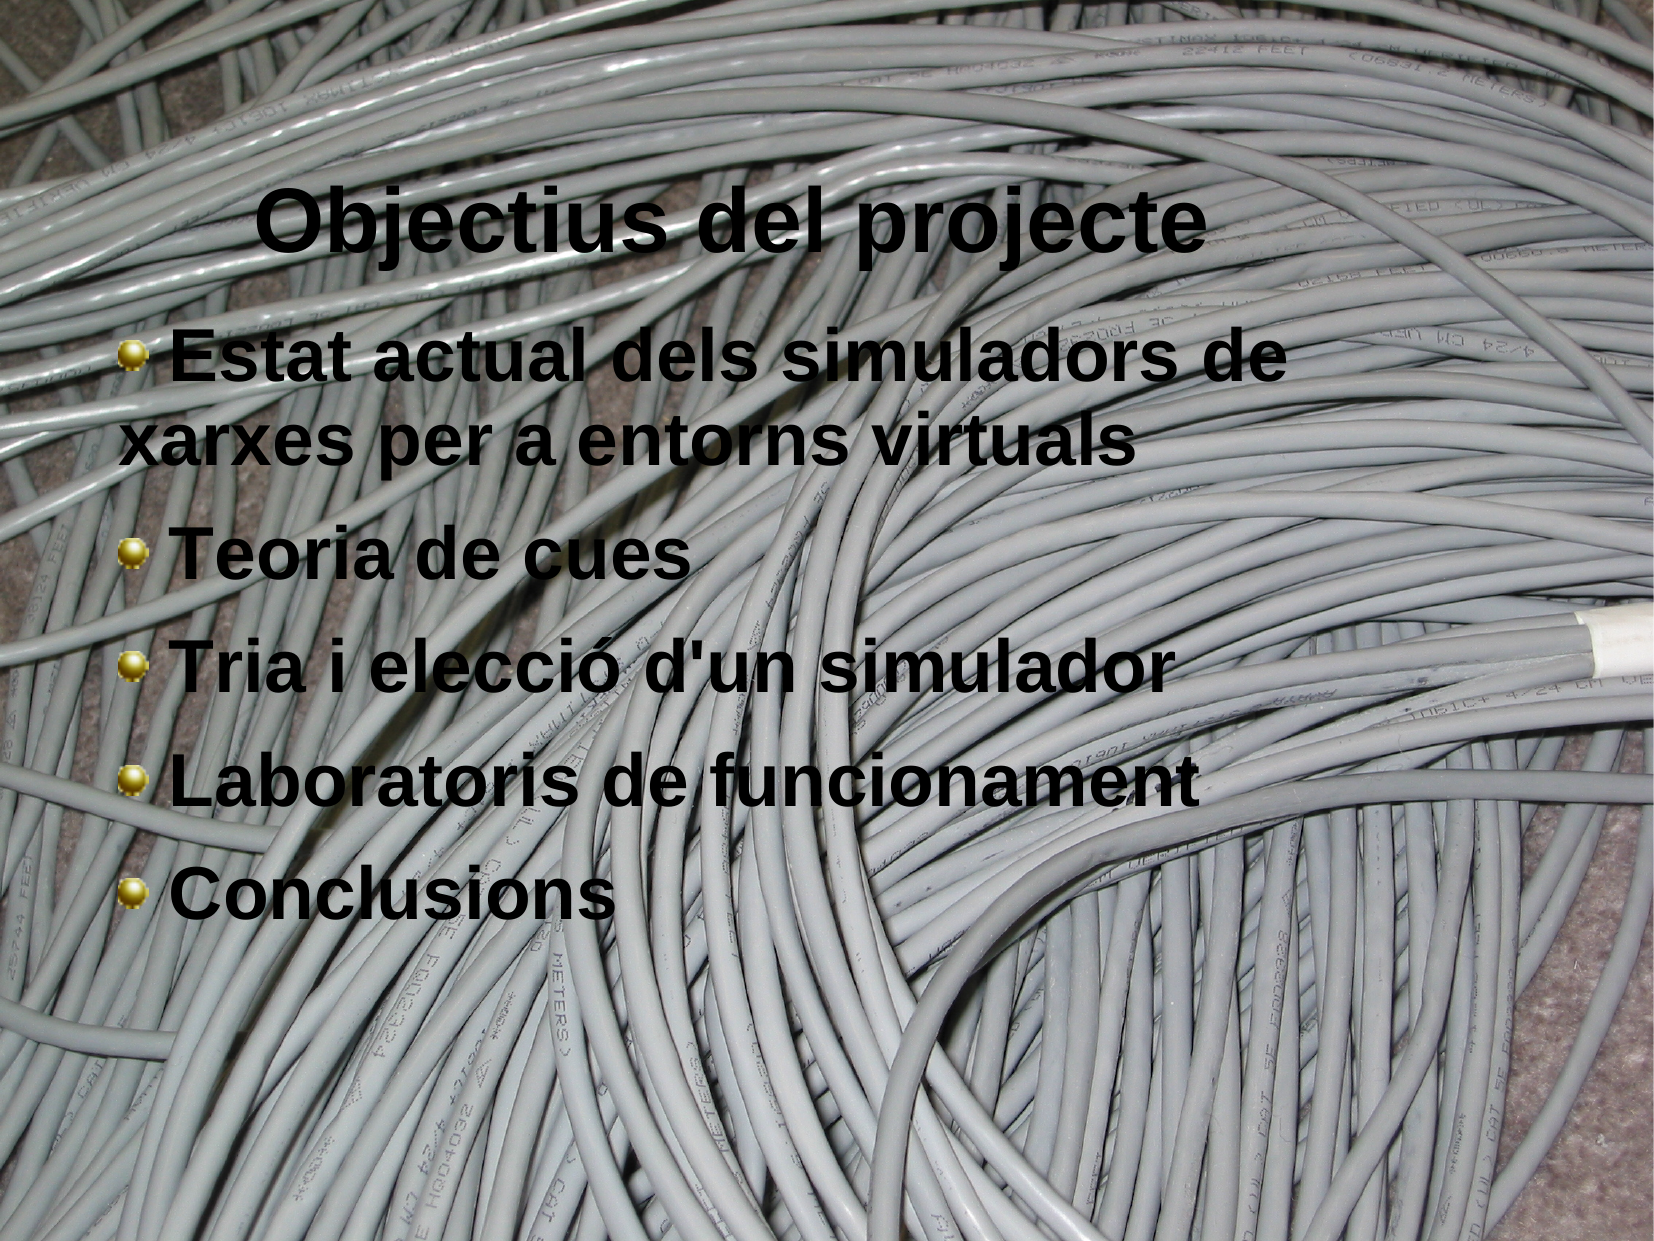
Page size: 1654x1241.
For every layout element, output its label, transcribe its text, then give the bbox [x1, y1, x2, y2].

picture [0, 0, 1654, 1241]
list Estat actual dels simuladors de xarxes per a entorns virtuals Teoria de cues Tria i elecció d'un simulador Laboratoris de funcionament Conclusions [118, 313, 1542, 1133]
title Objectius del projecte [0, 117, 1477, 325]
